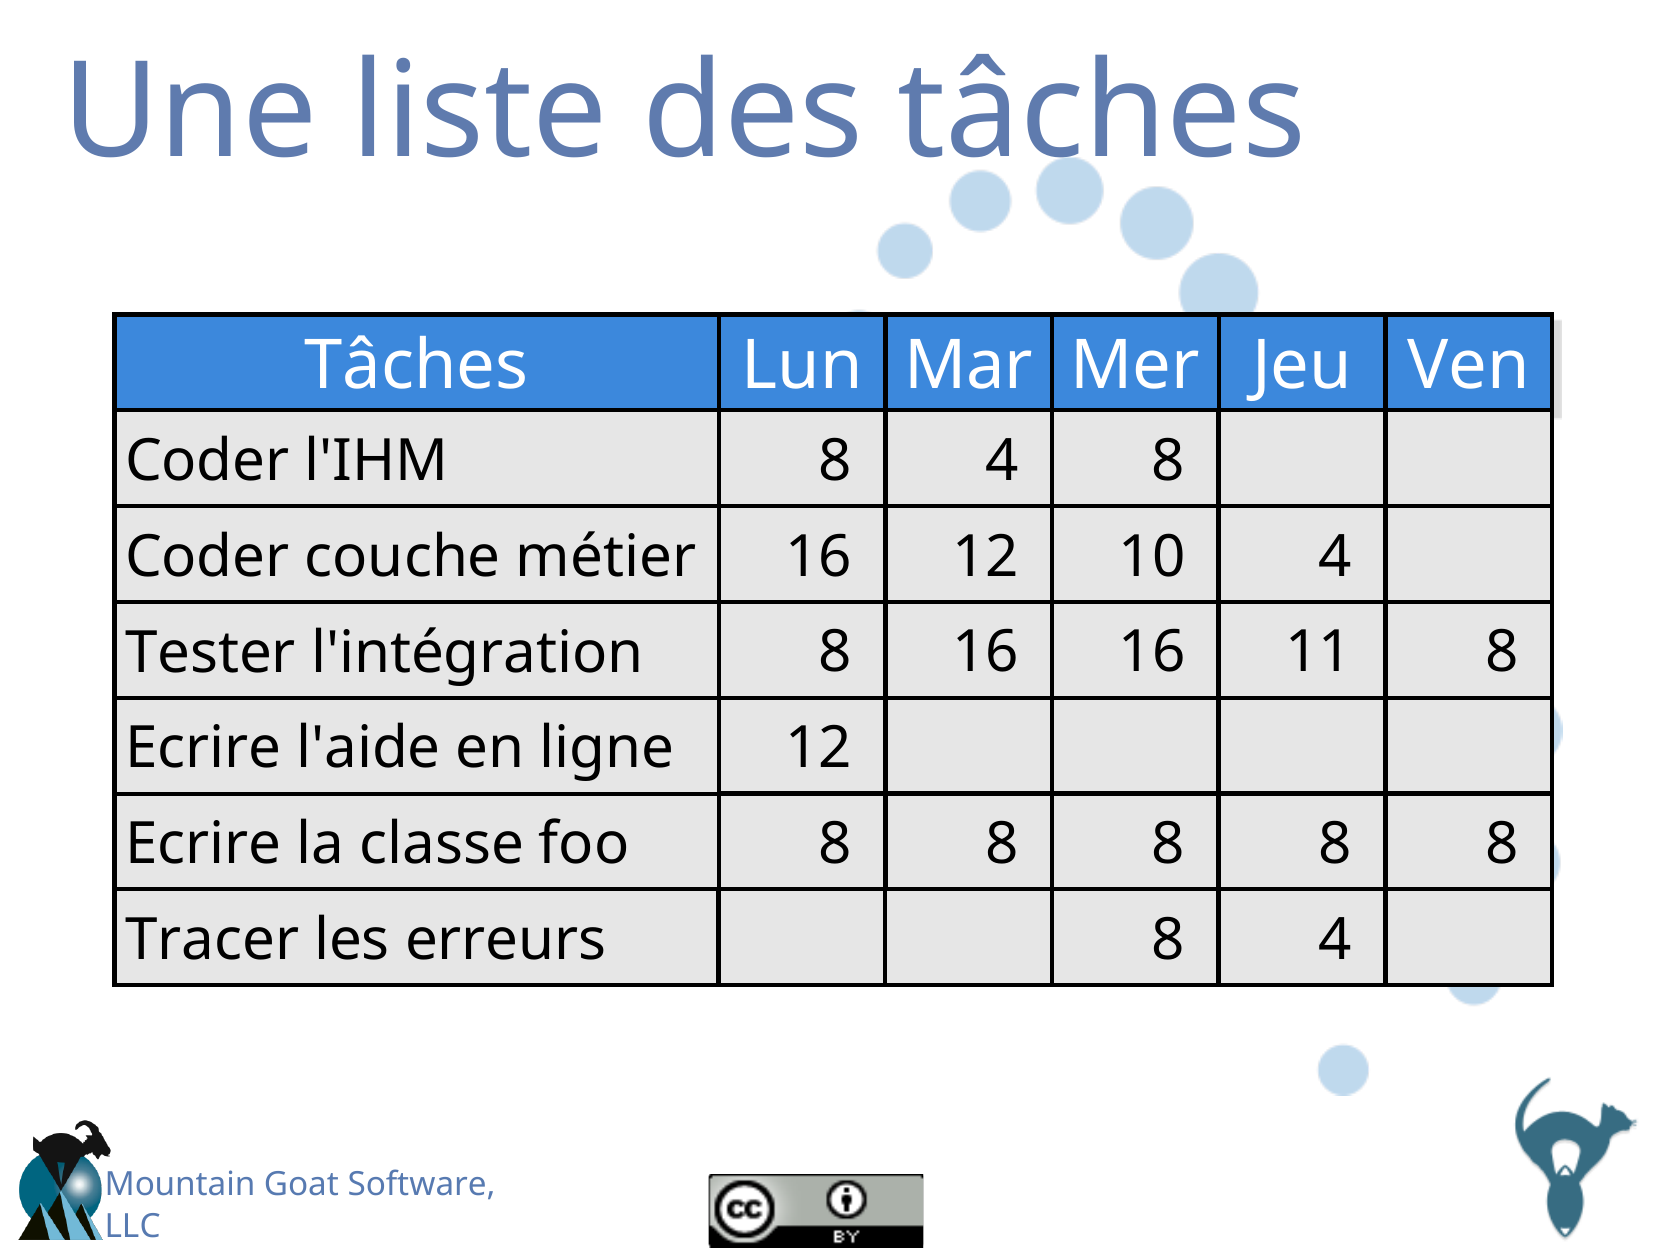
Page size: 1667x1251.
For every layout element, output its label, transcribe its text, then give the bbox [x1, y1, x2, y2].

text_box 8 [1385, 601, 1552, 697]
text_box Mar [885, 314, 1052, 410]
text_box 8 [1385, 793, 1552, 889]
text_box 8 [1051, 889, 1219, 986]
text_box Tâches [114, 314, 718, 410]
text_box 4 [1219, 889, 1385, 986]
text_box Coder l'IHM [114, 410, 718, 506]
text_box Ven [1385, 314, 1553, 411]
text_box 4 [885, 410, 1051, 506]
text_box 12 [718, 697, 885, 793]
text_box Coder couche métier [114, 506, 718, 602]
text_box 8 [718, 793, 885, 889]
text_box 8 [718, 410, 885, 506]
text_box 8 [885, 793, 1051, 889]
text_box 10 [1051, 506, 1219, 601]
text_box 8 [1051, 410, 1219, 506]
text_box 8 [718, 601, 885, 697]
text_box [885, 697, 1552, 793]
text_box Tracer les erreurs [114, 889, 718, 986]
text_box Mer [1052, 314, 1218, 410]
text_box 4 [1219, 506, 1385, 601]
text_box [1385, 889, 1552, 986]
text_box 8 [1051, 793, 1219, 889]
text_box 16 [885, 601, 1051, 697]
text_box 16 [718, 506, 885, 601]
text_box Lun [718, 314, 885, 410]
text_box 16 [1051, 601, 1219, 697]
text_box 8 [1219, 793, 1385, 889]
text_box Jeu [1218, 314, 1385, 410]
title Une liste des tâches [56, 18, 1609, 194]
picture [835, 194, 1667, 1251]
picture [18, 1120, 111, 1240]
text_box 12 [885, 506, 1051, 601]
text_box Ecrire l'aide en ligne [114, 697, 718, 793]
text_box Tester l'intégration [114, 602, 718, 697]
text_box [718, 889, 1051, 986]
text_box Ecrire la classe foo [114, 793, 718, 889]
text_box [1219, 410, 1552, 601]
text_box 11 [1219, 601, 1385, 697]
